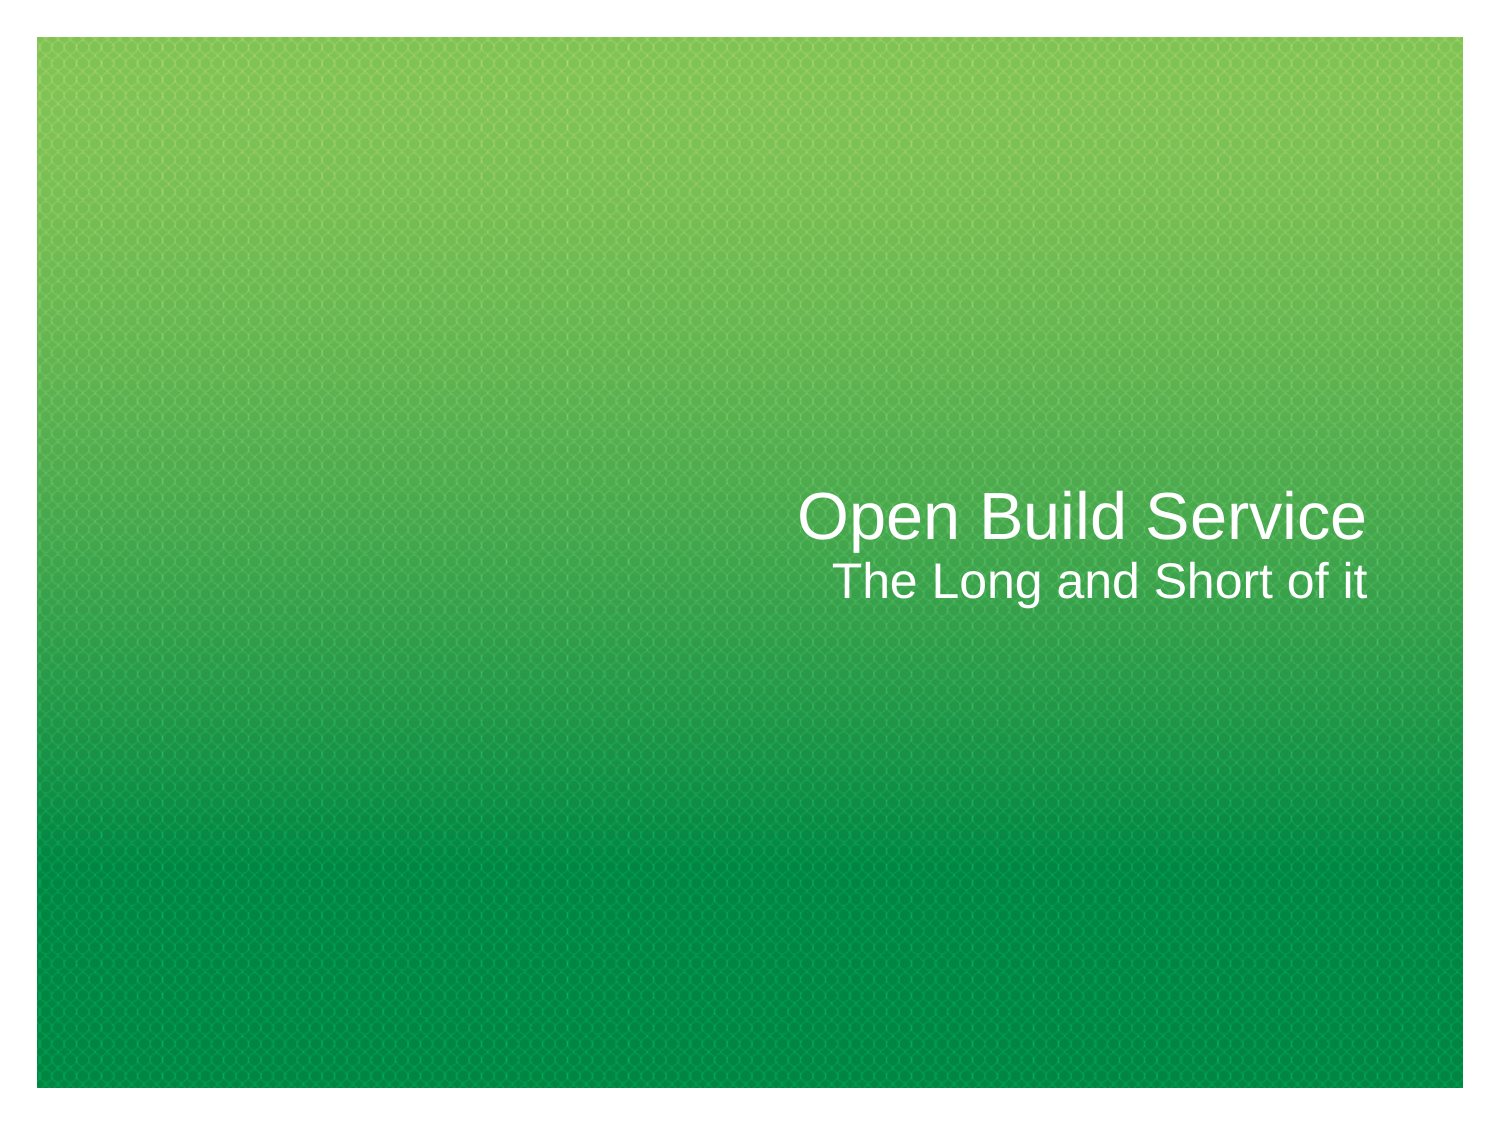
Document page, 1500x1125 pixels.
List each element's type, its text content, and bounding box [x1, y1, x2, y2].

title Open Build Service The Long and Short of it [135, 450, 1369, 638]
picture [37, 37, 1463, 1088]
